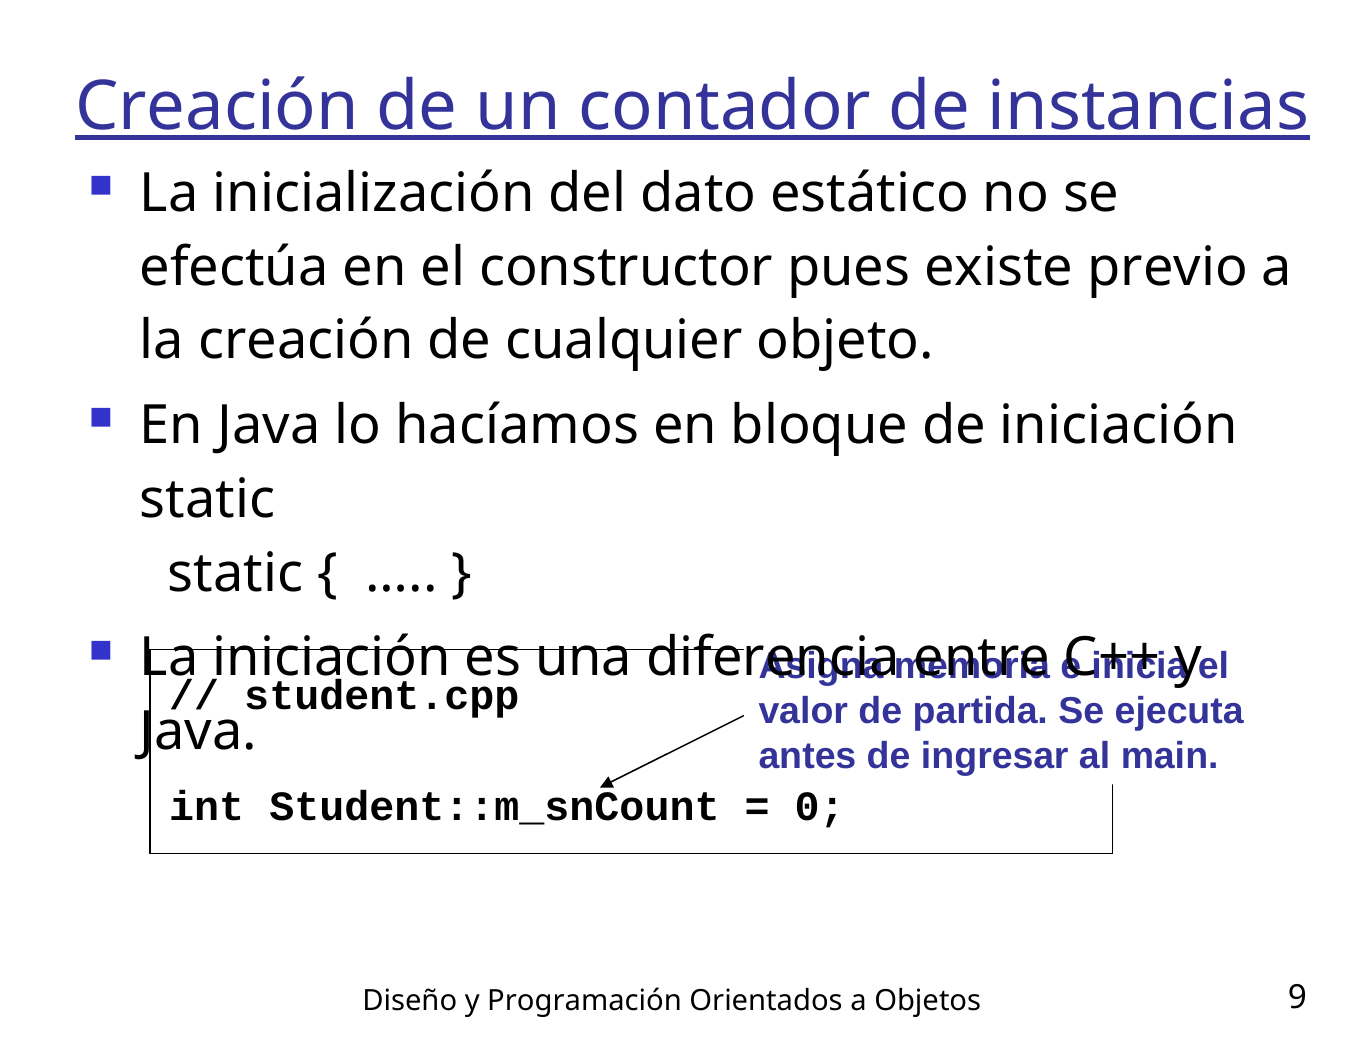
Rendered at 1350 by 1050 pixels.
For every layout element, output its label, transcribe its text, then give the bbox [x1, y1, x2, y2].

text_box Asigna memoria e inicia el valor de partida. Se ejecuta antes de ingresar al main. [743, 633, 1269, 785]
list La inicialización del dato estático no se efectúa en el constructor pues existe previo a la creación de cualquier objeto. En Java lo hacíamos en bloque de iniciación static static { ….. } La iniciación es una diferencia entre C++ y Java. [75, 146, 1316, 601]
title Creación de un contador de instancias [75, 23, 1319, 175]
text_box // student.cpp int Student::m_snCount = 0; [150, 649, 1113, 854]
